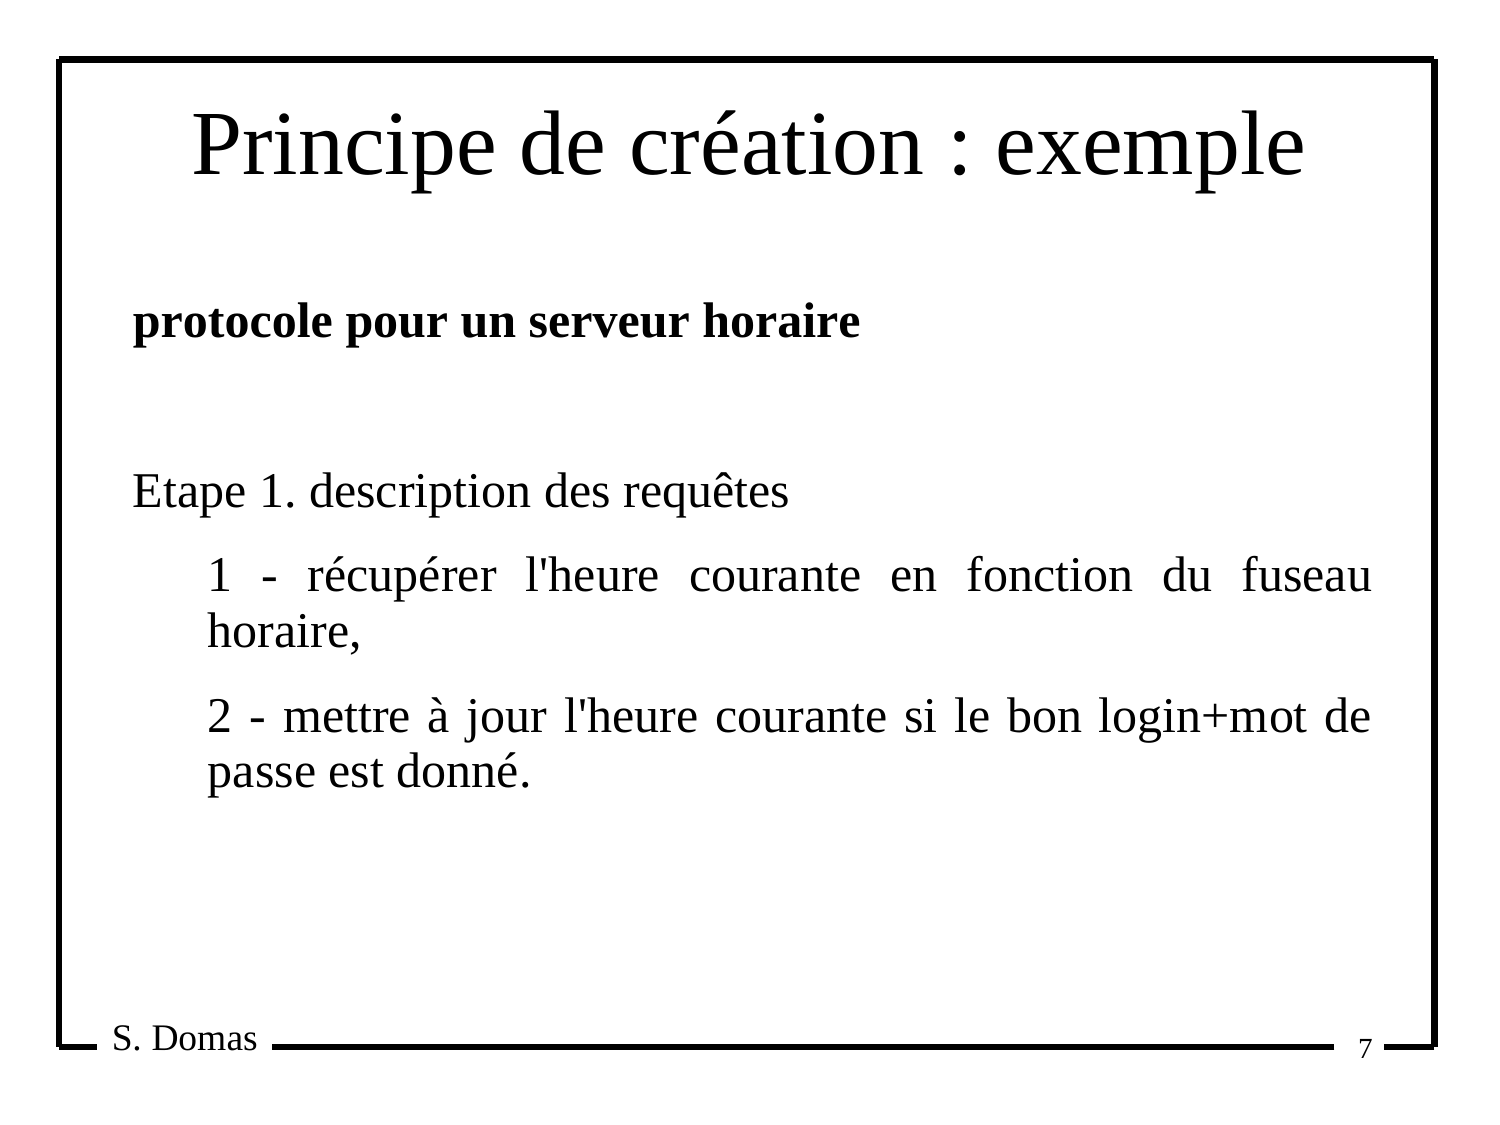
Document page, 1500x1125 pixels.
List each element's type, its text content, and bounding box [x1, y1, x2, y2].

text_box protocole pour un serveur horaire Etape 1. description des requêtes 1 - récupérer l'heure courante en fonction du fuseau horaire, 2 - mettre à jour l'heure courante si le bon login+mot de passe est donné. [118, 238, 1388, 975]
text_box S. Domas [97, 1009, 273, 1067]
title Principe de création : exemple [112, 49, 1388, 238]
